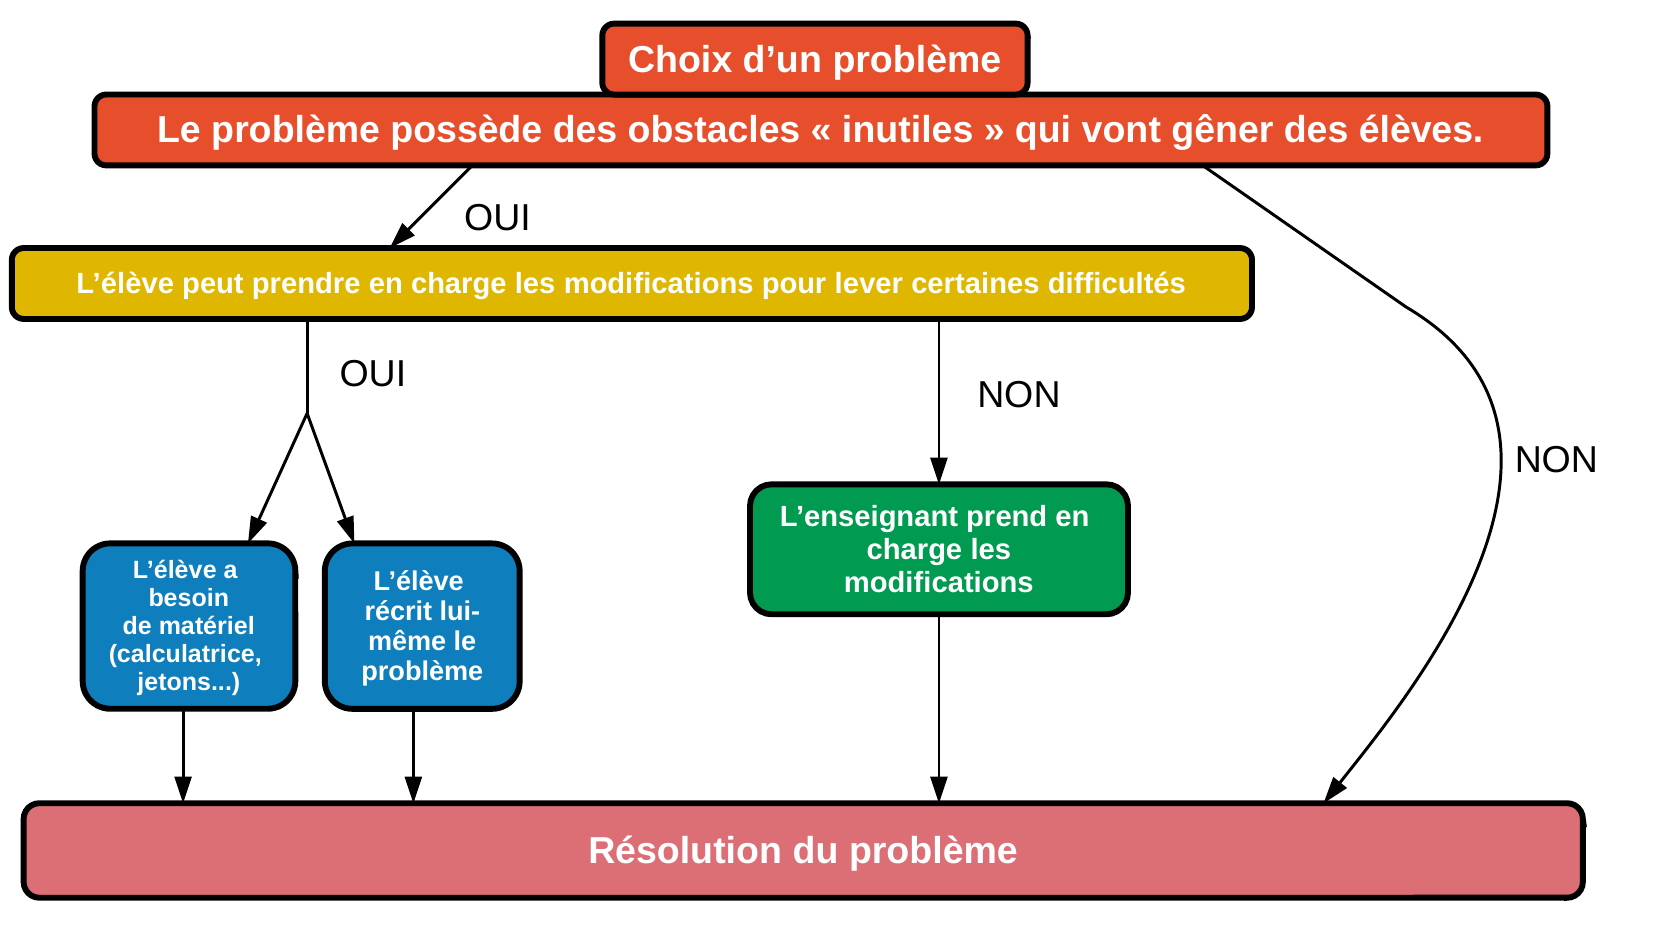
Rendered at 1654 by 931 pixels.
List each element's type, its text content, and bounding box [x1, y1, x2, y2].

text_box L’élève peut prendre en charge les modifications pour lever certaines difficultés [11, 248, 1253, 319]
text_box L’élève a besoin de matériel (calculatrice, jetons...) [82, 543, 296, 709]
text_box L’élève récrit lui- même le problème [324, 543, 520, 709]
text_box Le problème possède des obstacles « inutiles » qui vont gêner des élèves. [94, 94, 1548, 166]
text_box NON [962, 366, 1128, 426]
text_box Résolution du problème [23, 803, 1583, 898]
text_box Choix d’un problème [602, 23, 1028, 95]
text_box L’enseignant prend en charge les modifications [750, 484, 1129, 615]
text_box NON [1500, 431, 1654, 491]
text_box OUI [449, 188, 722, 246]
text_box OUI [324, 344, 597, 402]
